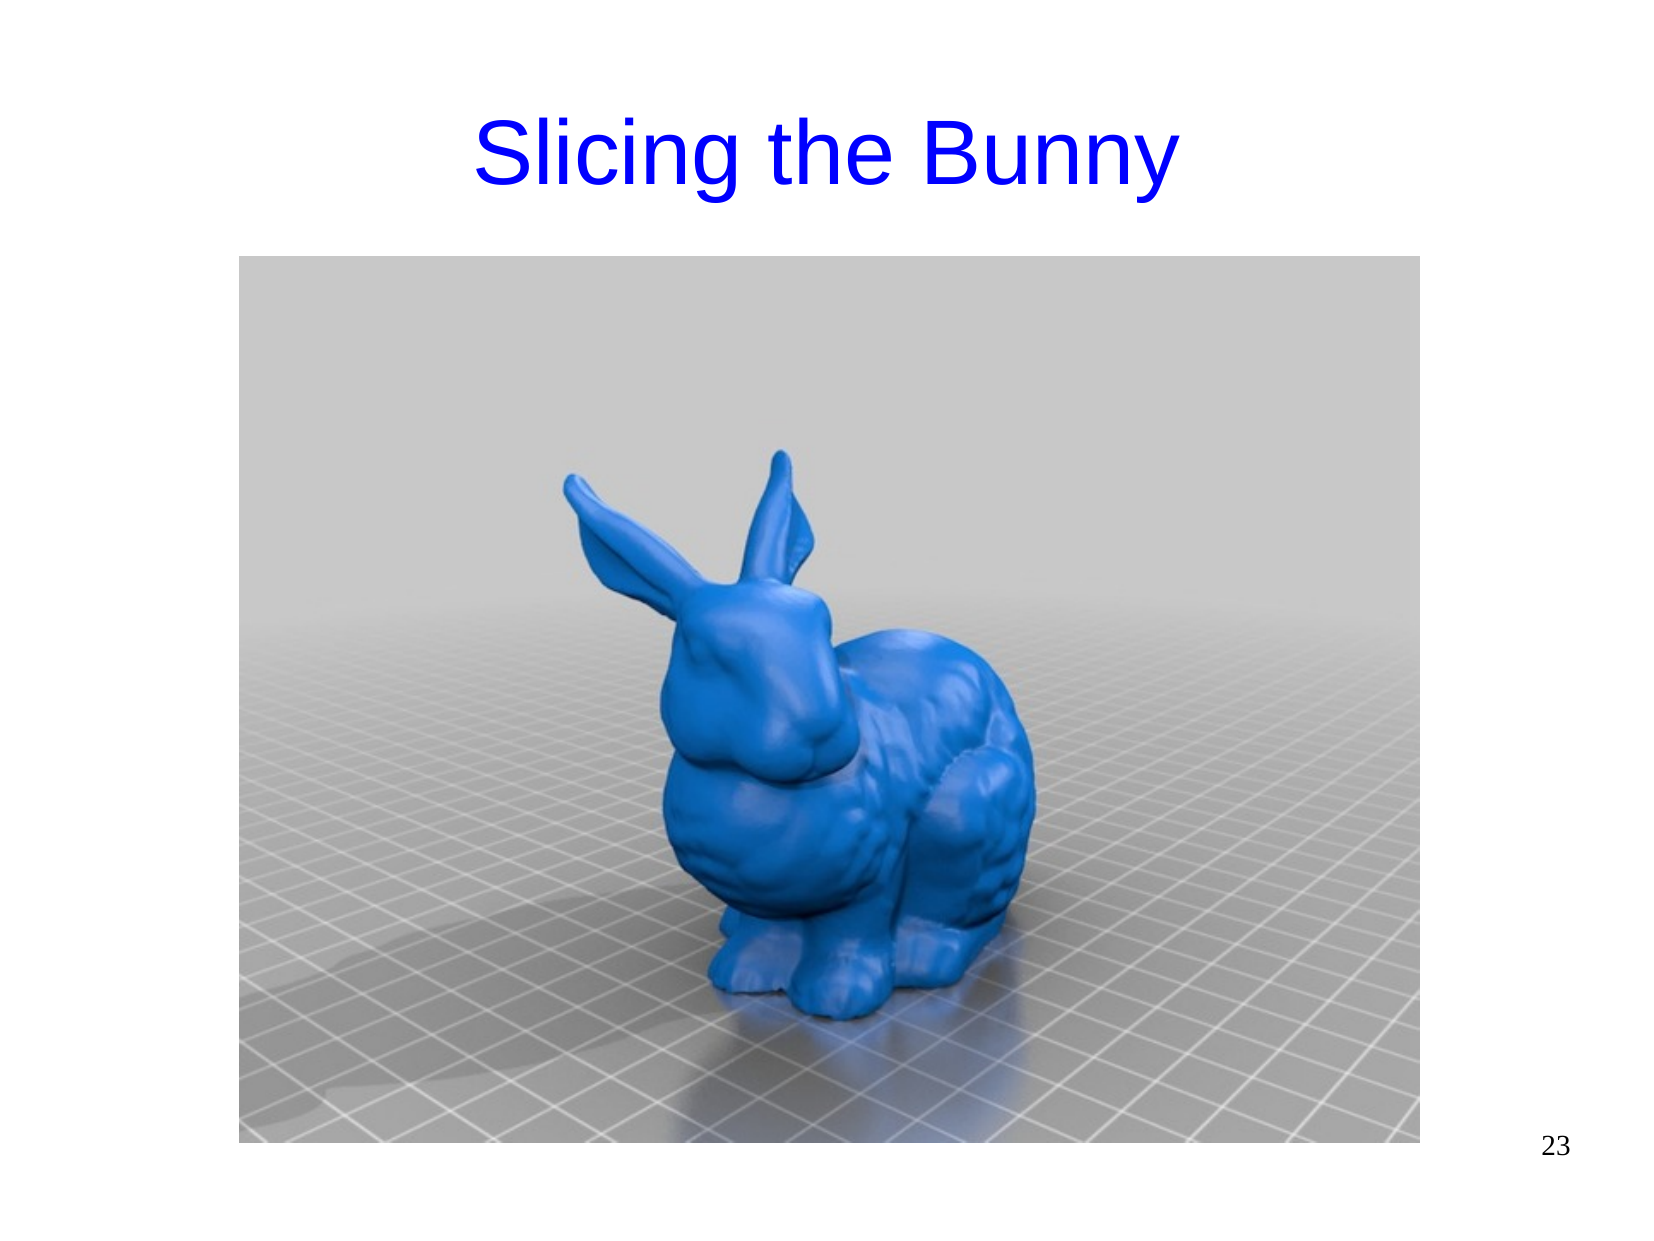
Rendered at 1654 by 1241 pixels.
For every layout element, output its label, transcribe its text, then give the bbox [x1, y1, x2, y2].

picture [239, 256, 1420, 1143]
title Slicing the Bunny [82, 49, 1571, 257]
